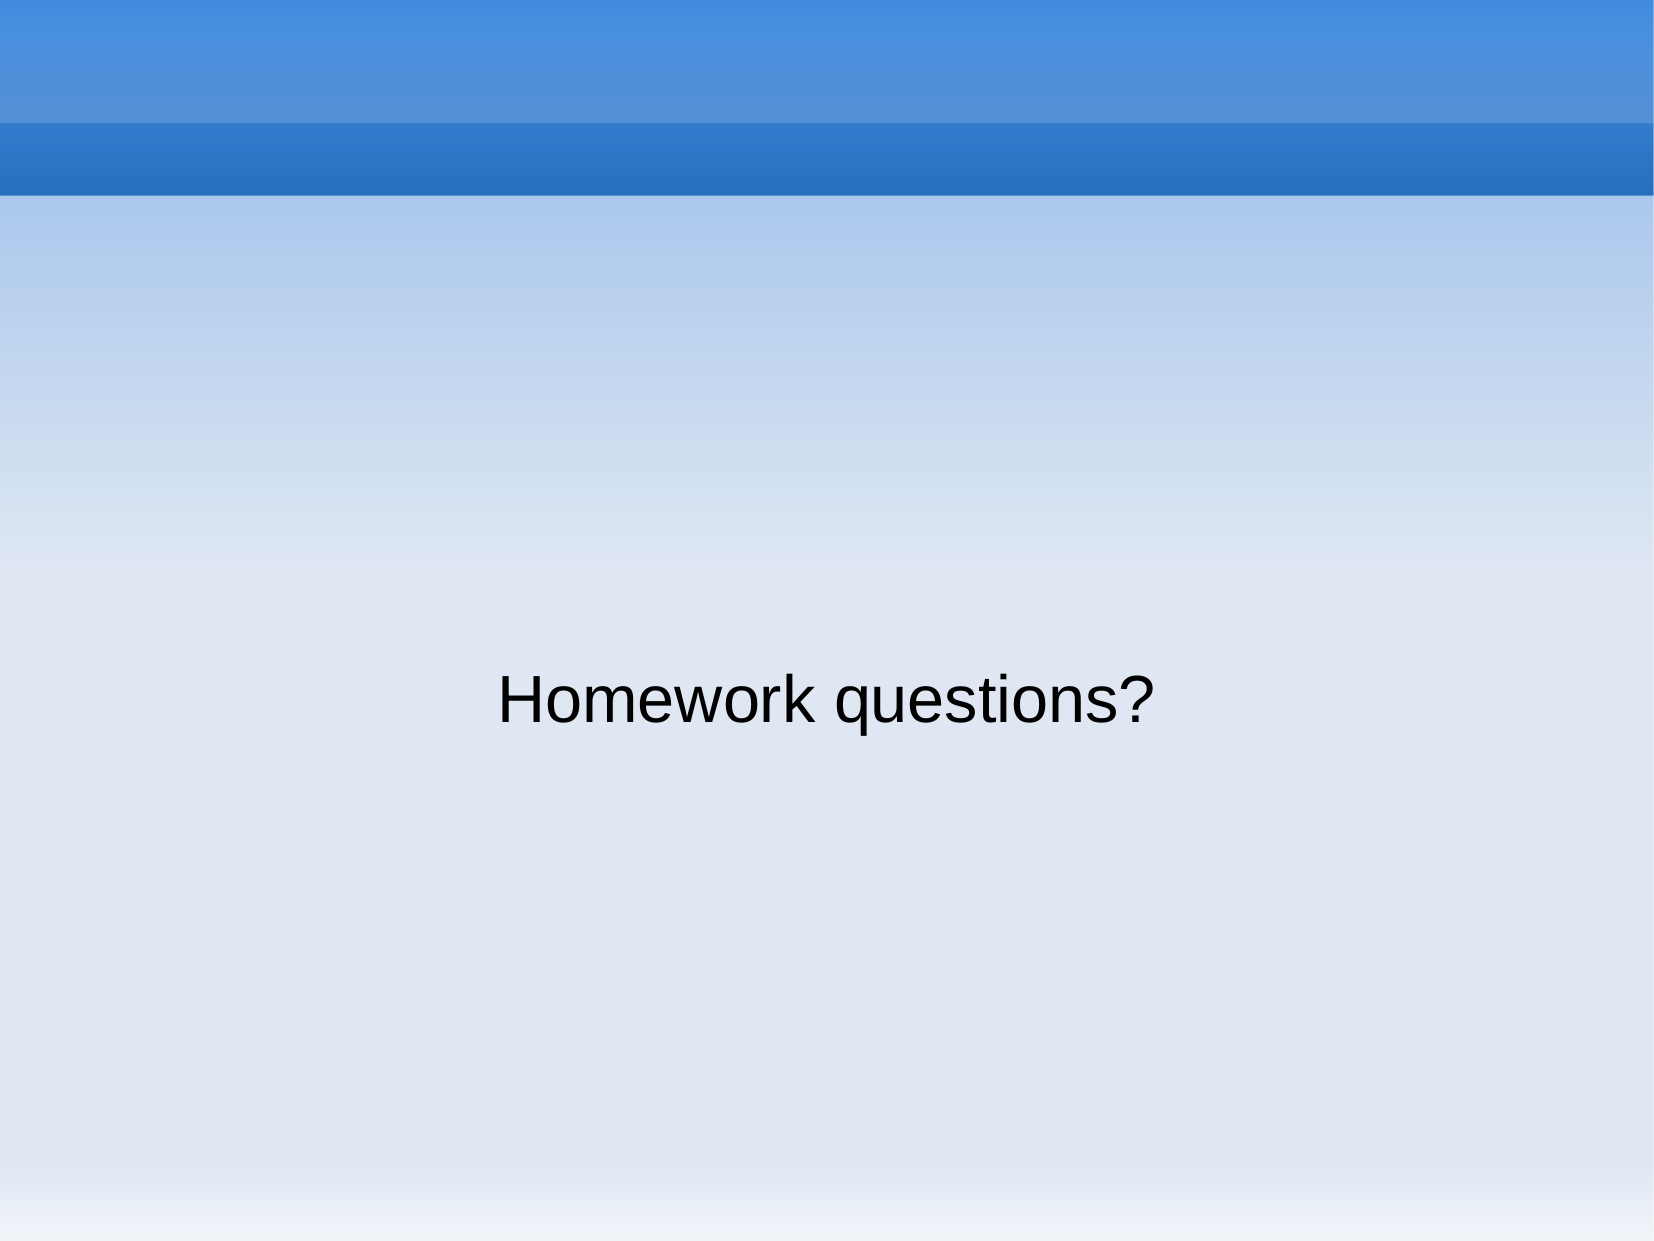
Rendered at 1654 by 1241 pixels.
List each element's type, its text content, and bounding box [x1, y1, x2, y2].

subtitle Homework questions? [82, 290, 1571, 1109]
picture [0, 0, 1654, 1241]
